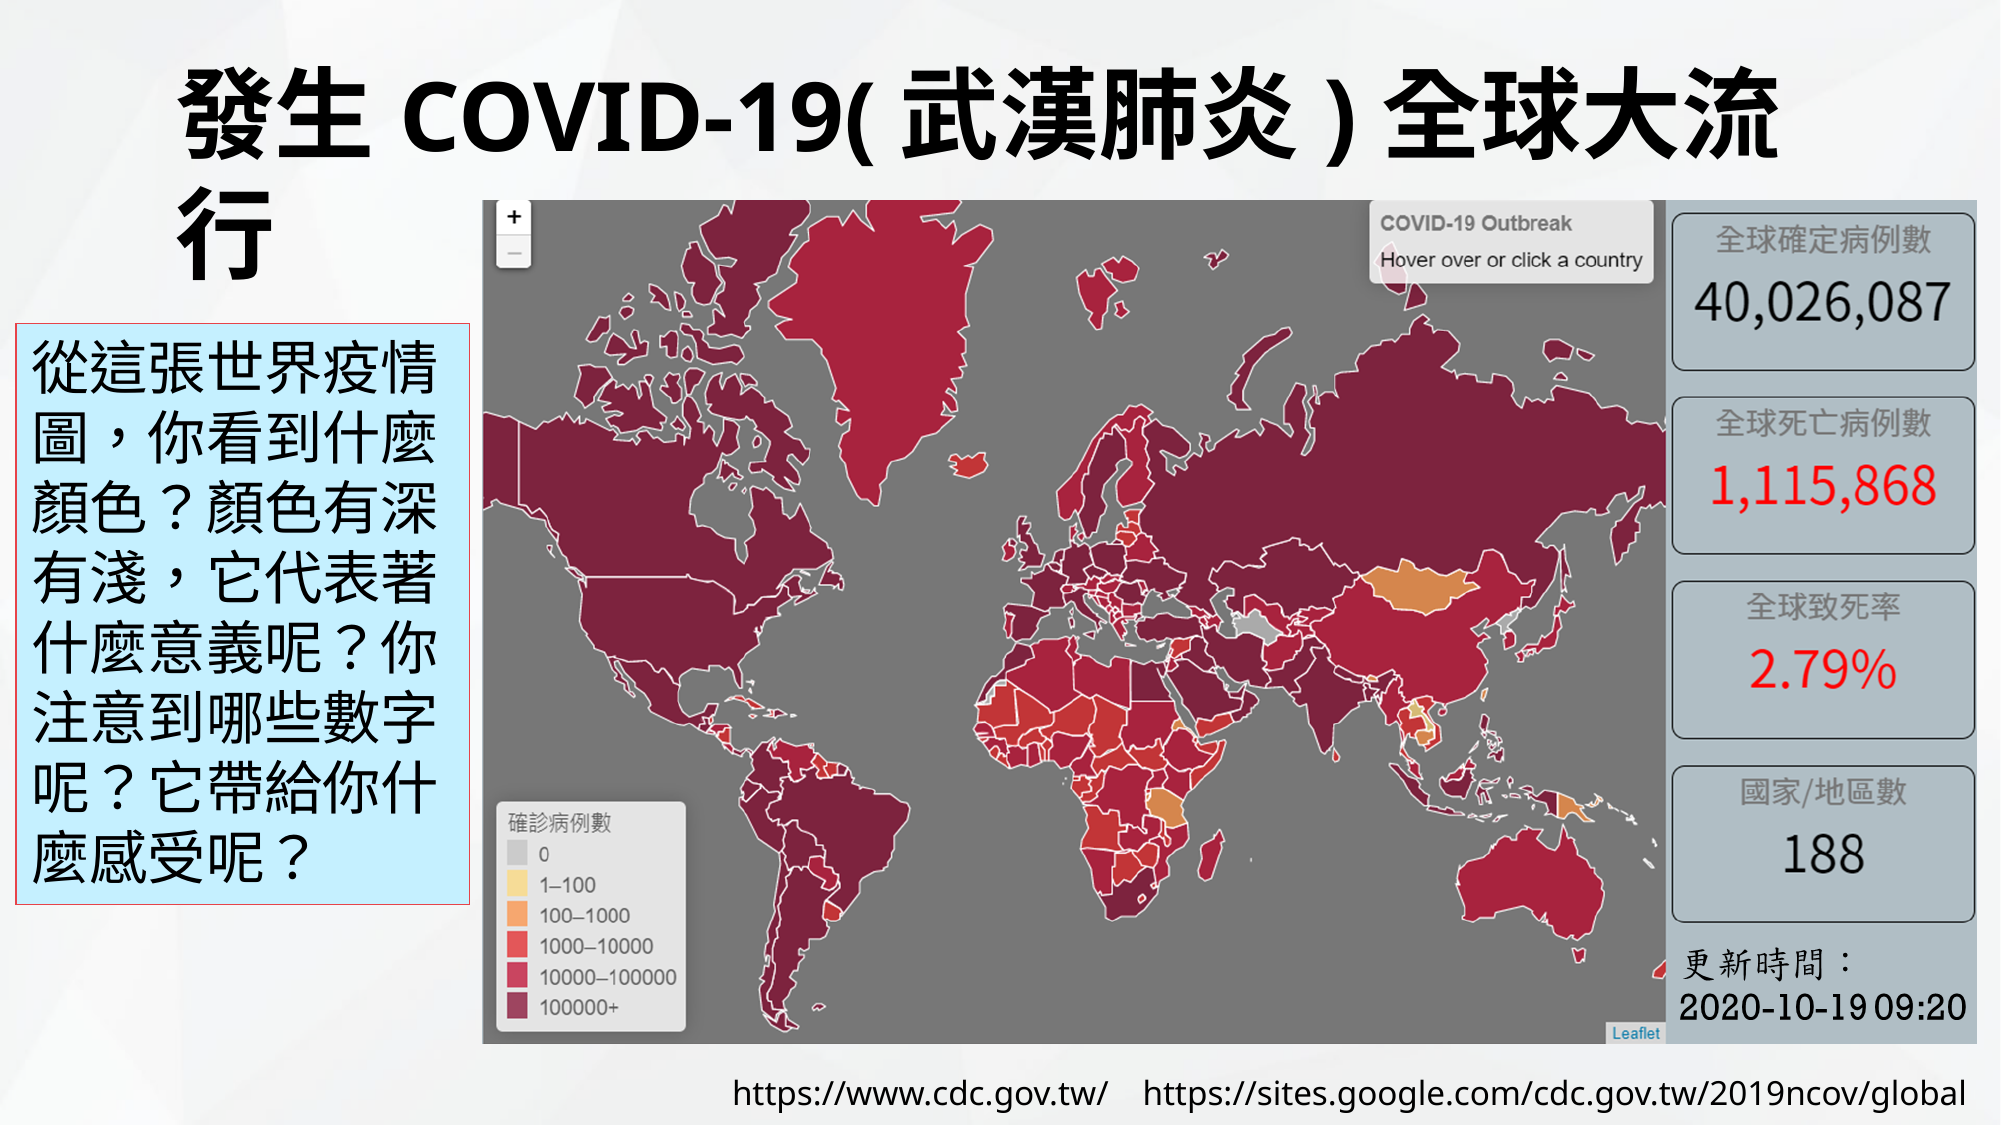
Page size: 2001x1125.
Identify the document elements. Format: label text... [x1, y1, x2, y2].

picture [482, 200, 1990, 1051]
text_box https://www.cdc.gov.tw/ [717, 1064, 1125, 1125]
text_box https://sites.google.com/cdc.gov.tw/2019ncov/global [1127, 1064, 2000, 1120]
text_box 發生COVID-19(武漢肺炎)全球大流行 [160, 44, 1840, 176]
text_box 從這張世界疫情圖，你看到什麼顏色？顏色有深有淺，它代表著什麼意義呢？你注意到哪些數字呢？它帶給你什麼感受呢？ [16, 323, 470, 905]
